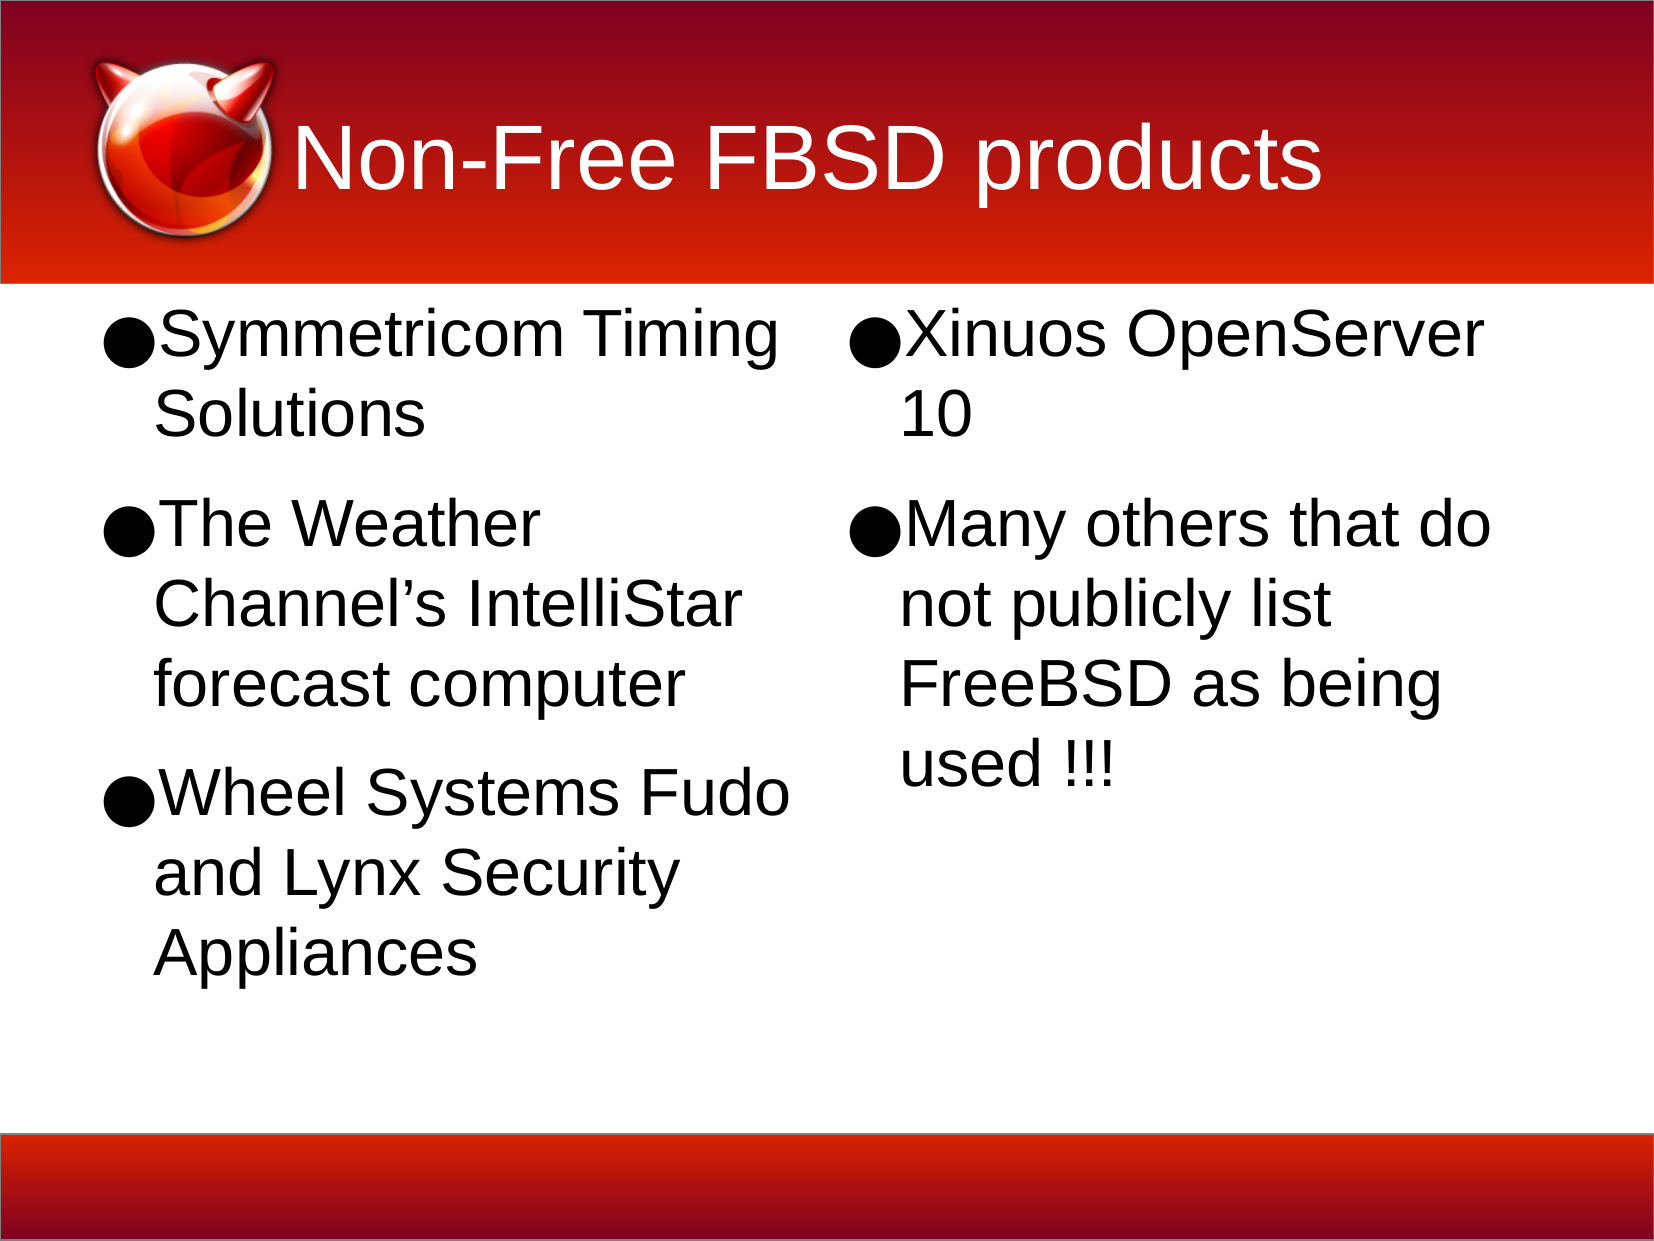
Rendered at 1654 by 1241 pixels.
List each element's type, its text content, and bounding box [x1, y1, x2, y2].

text_box Symmetricom Timing Solutions The Weather Channel’s IntelliStar forecast computer Wheel Systems Fudo and Lynx Security Appliances [82, 290, 793, 1010]
text_box Non-Free FBSD products [82, 49, 1536, 257]
text_box Xinuos OpenServer 10 Many others that do not publicly list FreeBSD as being used !!! [828, 290, 1539, 1010]
